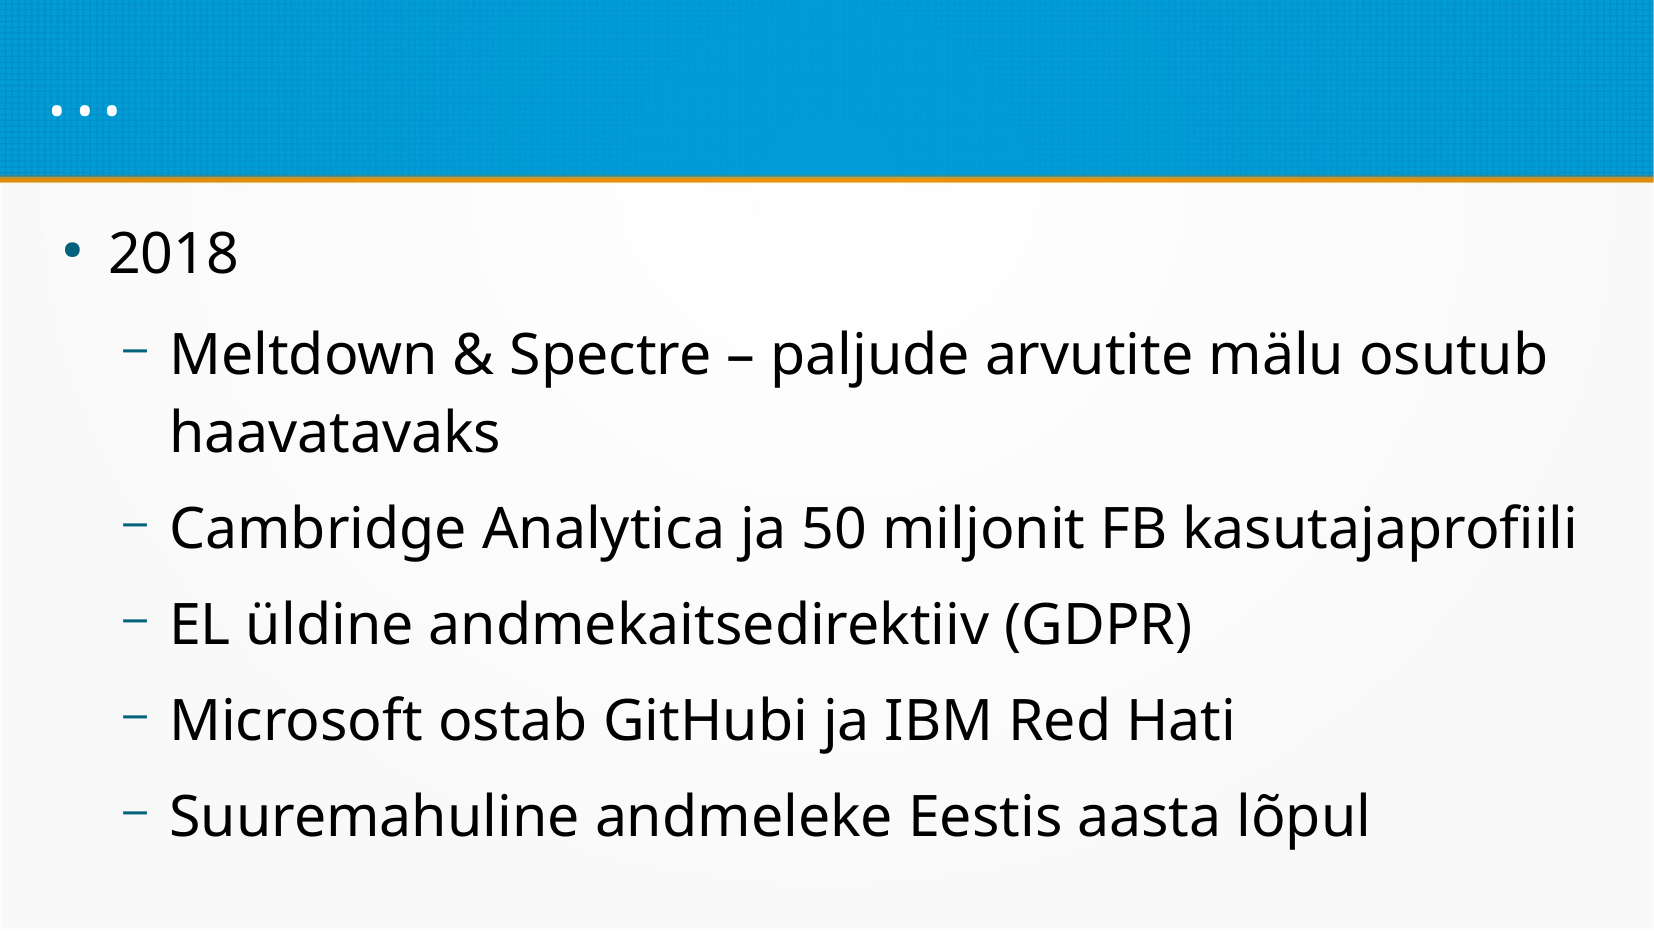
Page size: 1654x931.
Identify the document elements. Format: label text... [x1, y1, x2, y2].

title ... [43, 0, 1619, 149]
list 2018 Meltdown & Spectre – paljude arvutite mälu osutub haavatavaks Cambridge Analytica ja 50 miljonit FB kasutajaprofiili EL üldine andmekaitsedirektiiv (GDPR) Microsoft ostab GitHubi ja IBM Red Hati Suuremahuline andmeleke Eestis aasta lõpul [47, 212, 1607, 902]
picture [0, 175, 1654, 931]
